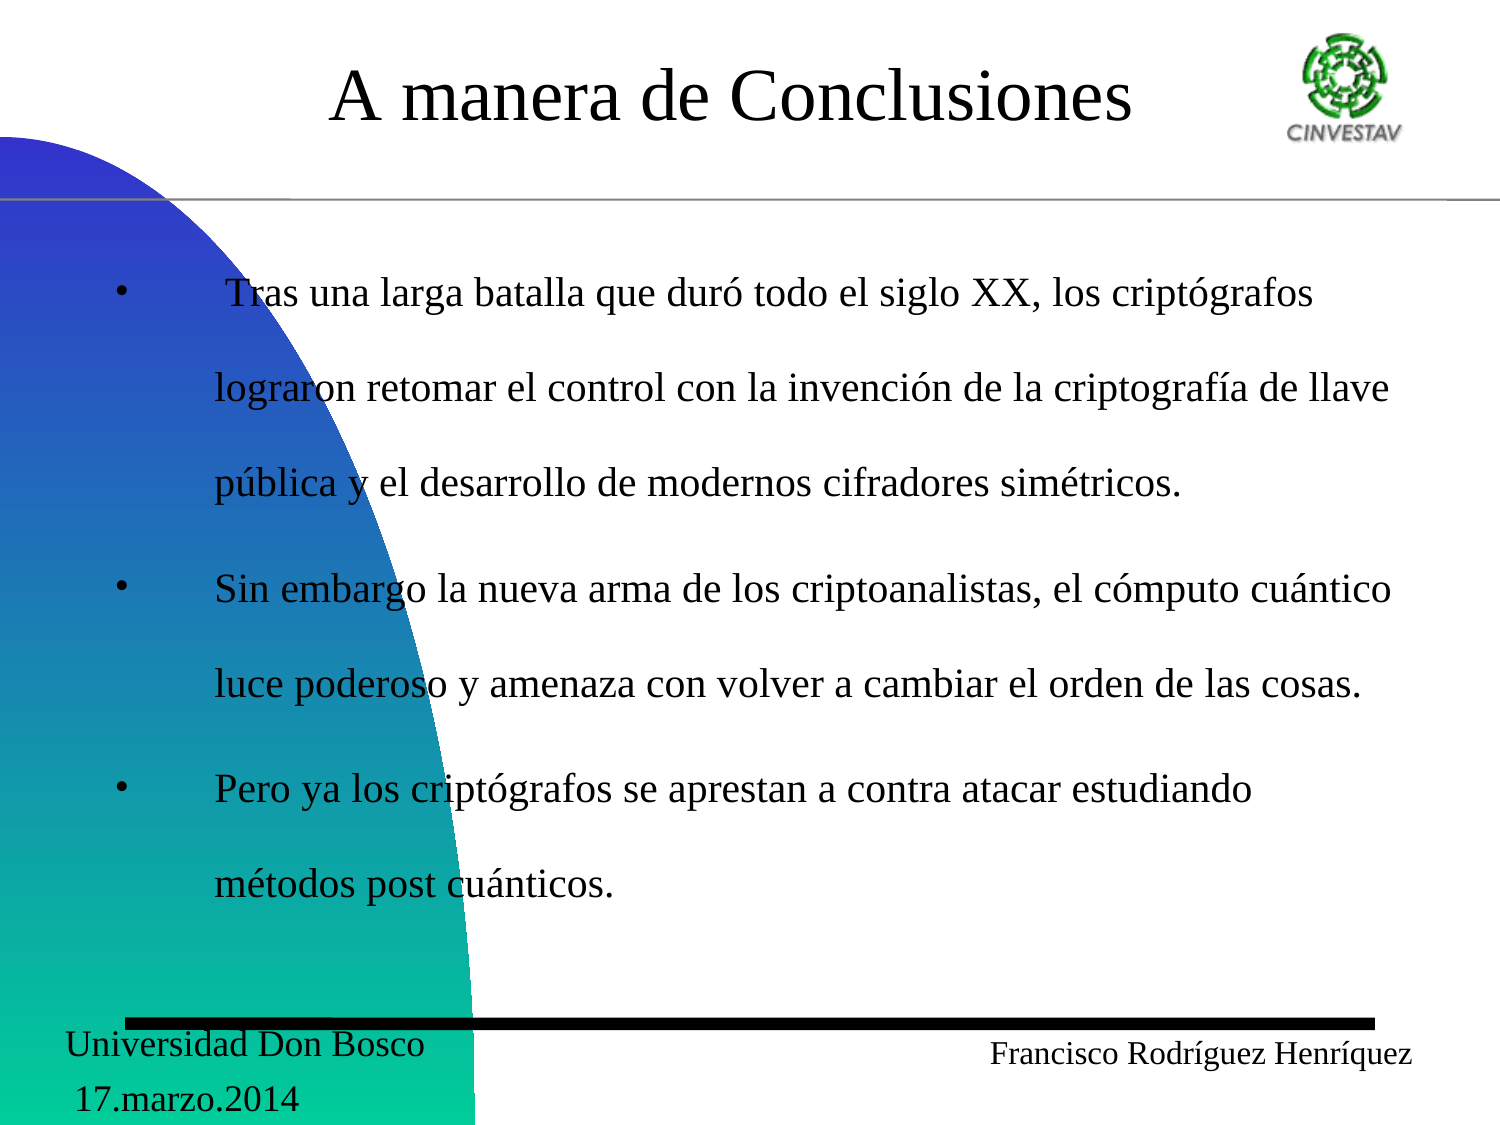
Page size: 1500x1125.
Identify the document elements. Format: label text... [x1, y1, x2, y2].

text_box Tras una larga batalla que duró todo el siglo XX, los criptógrafos lograron retomar el control con la invención de la criptografía de llave pública y el desarrollo de modernos cifradores simétricos. Sin embargo la nueva arma de los criptoanalistas, el cómputo cuántico luce poderoso y amenaza con volver a cambiar el orden de las cosas. Pero ya los criptógrafos se aprestan a contra atacar estudiando métodos post cuánticos. [99, 212, 1413, 1013]
text_box A manera de Conclusiones [75, 37, 1426, 225]
